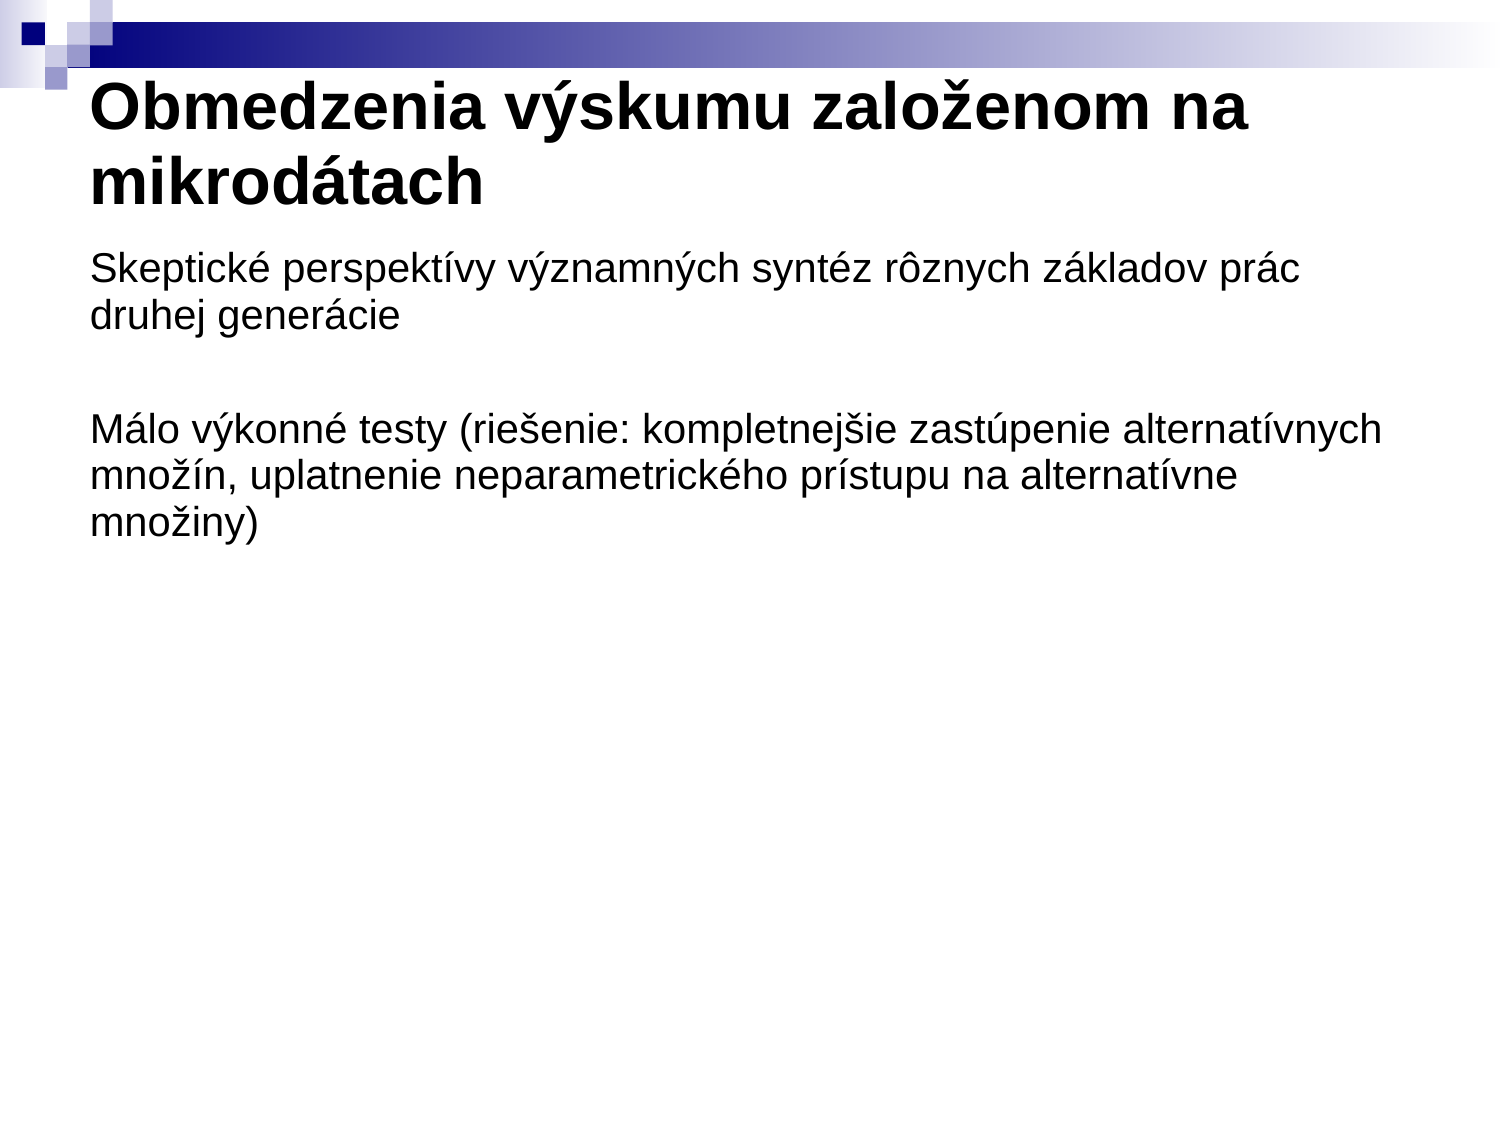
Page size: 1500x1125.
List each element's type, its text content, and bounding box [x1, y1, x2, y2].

title Obmedzenia výskumu založenom na mikrodátach [75, 56, 1426, 232]
list Skeptické perspektívy významných syntéz rôznych základov prác druhej generácie Málo výkonné testy (riešenie: kompletnejšie zastúpenie alternatívnych množín, uplatnenie neparametrického prístupu na alternatívne množiny) [75, 237, 1426, 963]
